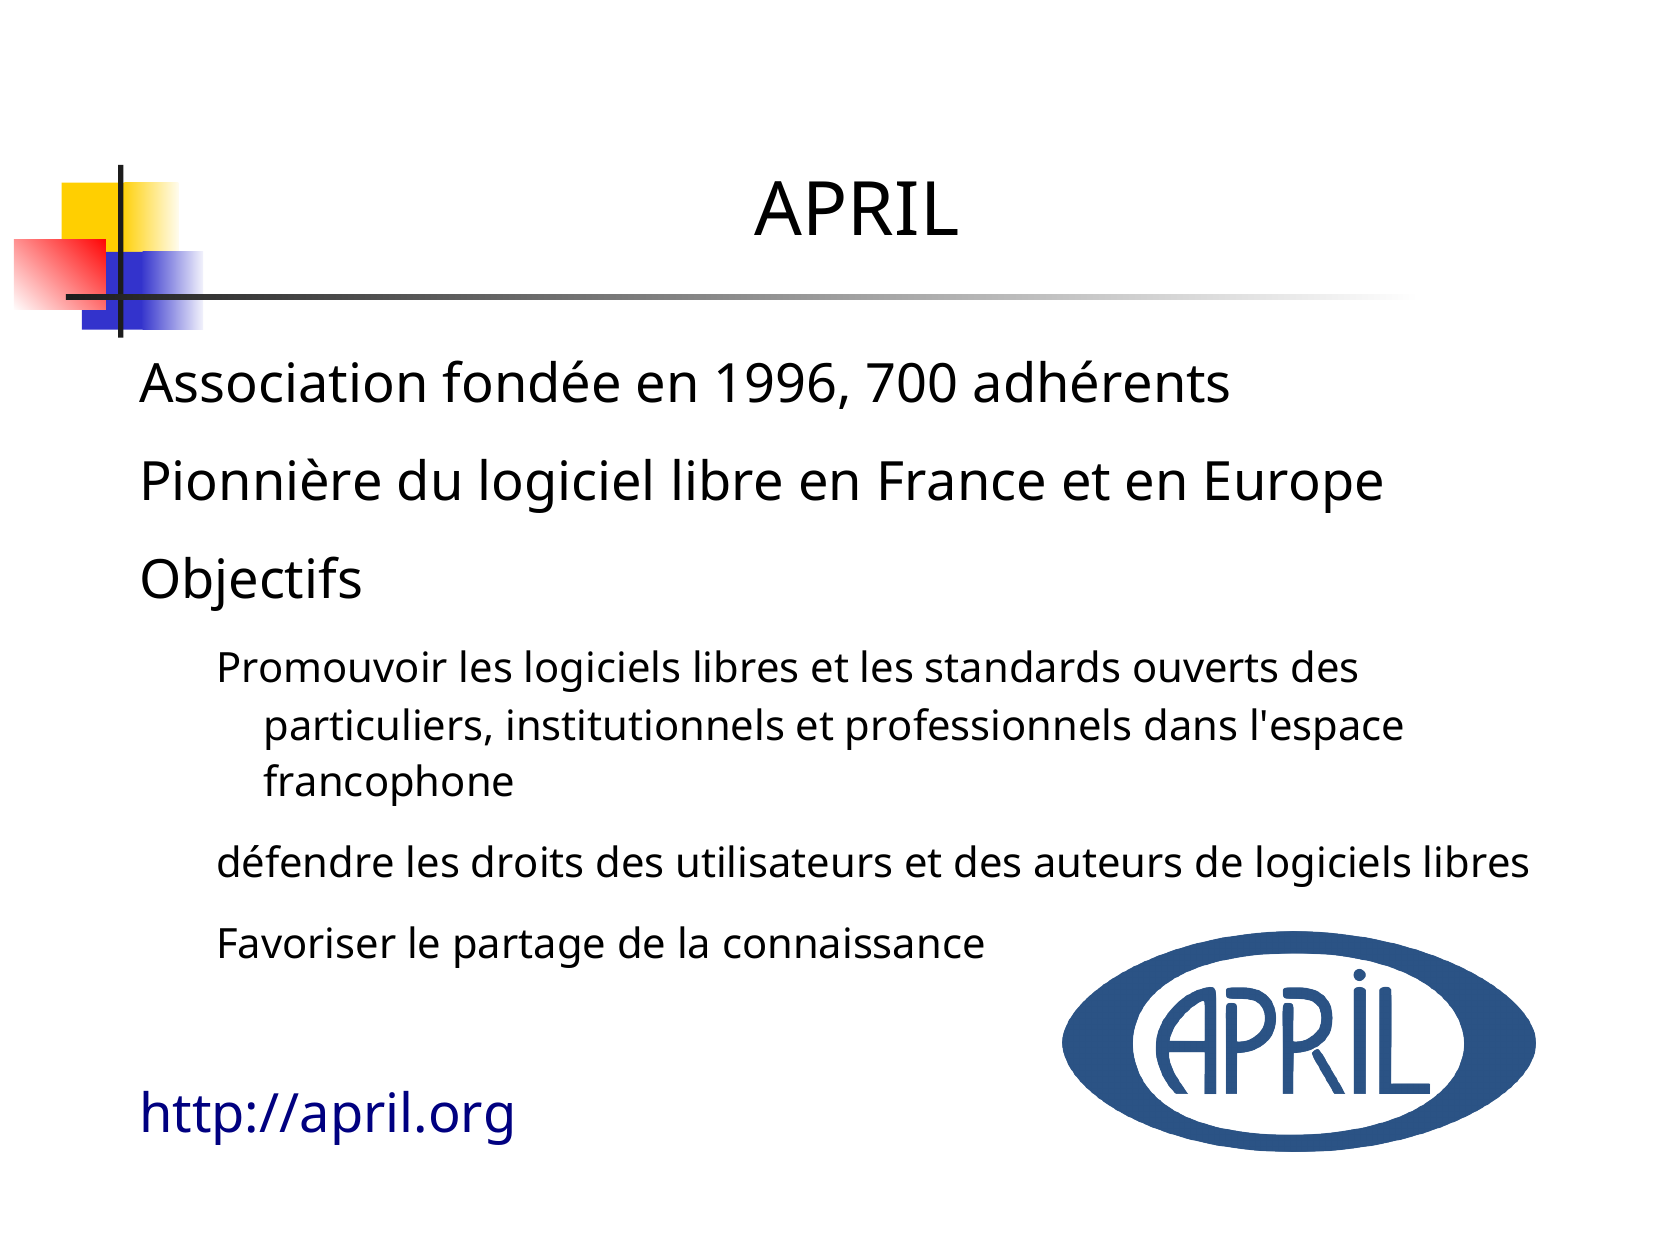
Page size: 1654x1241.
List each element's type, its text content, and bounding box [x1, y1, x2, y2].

title APRIL [121, 102, 1534, 311]
picture [1062, 931, 1536, 1152]
list Association fondée en 1996, 700 adhérents Pionnière du logiciel libre en France et en Europe Objectifs Promouvoir les logiciels libres et les standards ouverts des particuliers, institutionnels et professionnels dans l'espace francophone défendre les droits des utilisateurs et des auteurs de logiciels libres Favoriser le partage de la connaissance http://april.org [121, 344, 1534, 1130]
